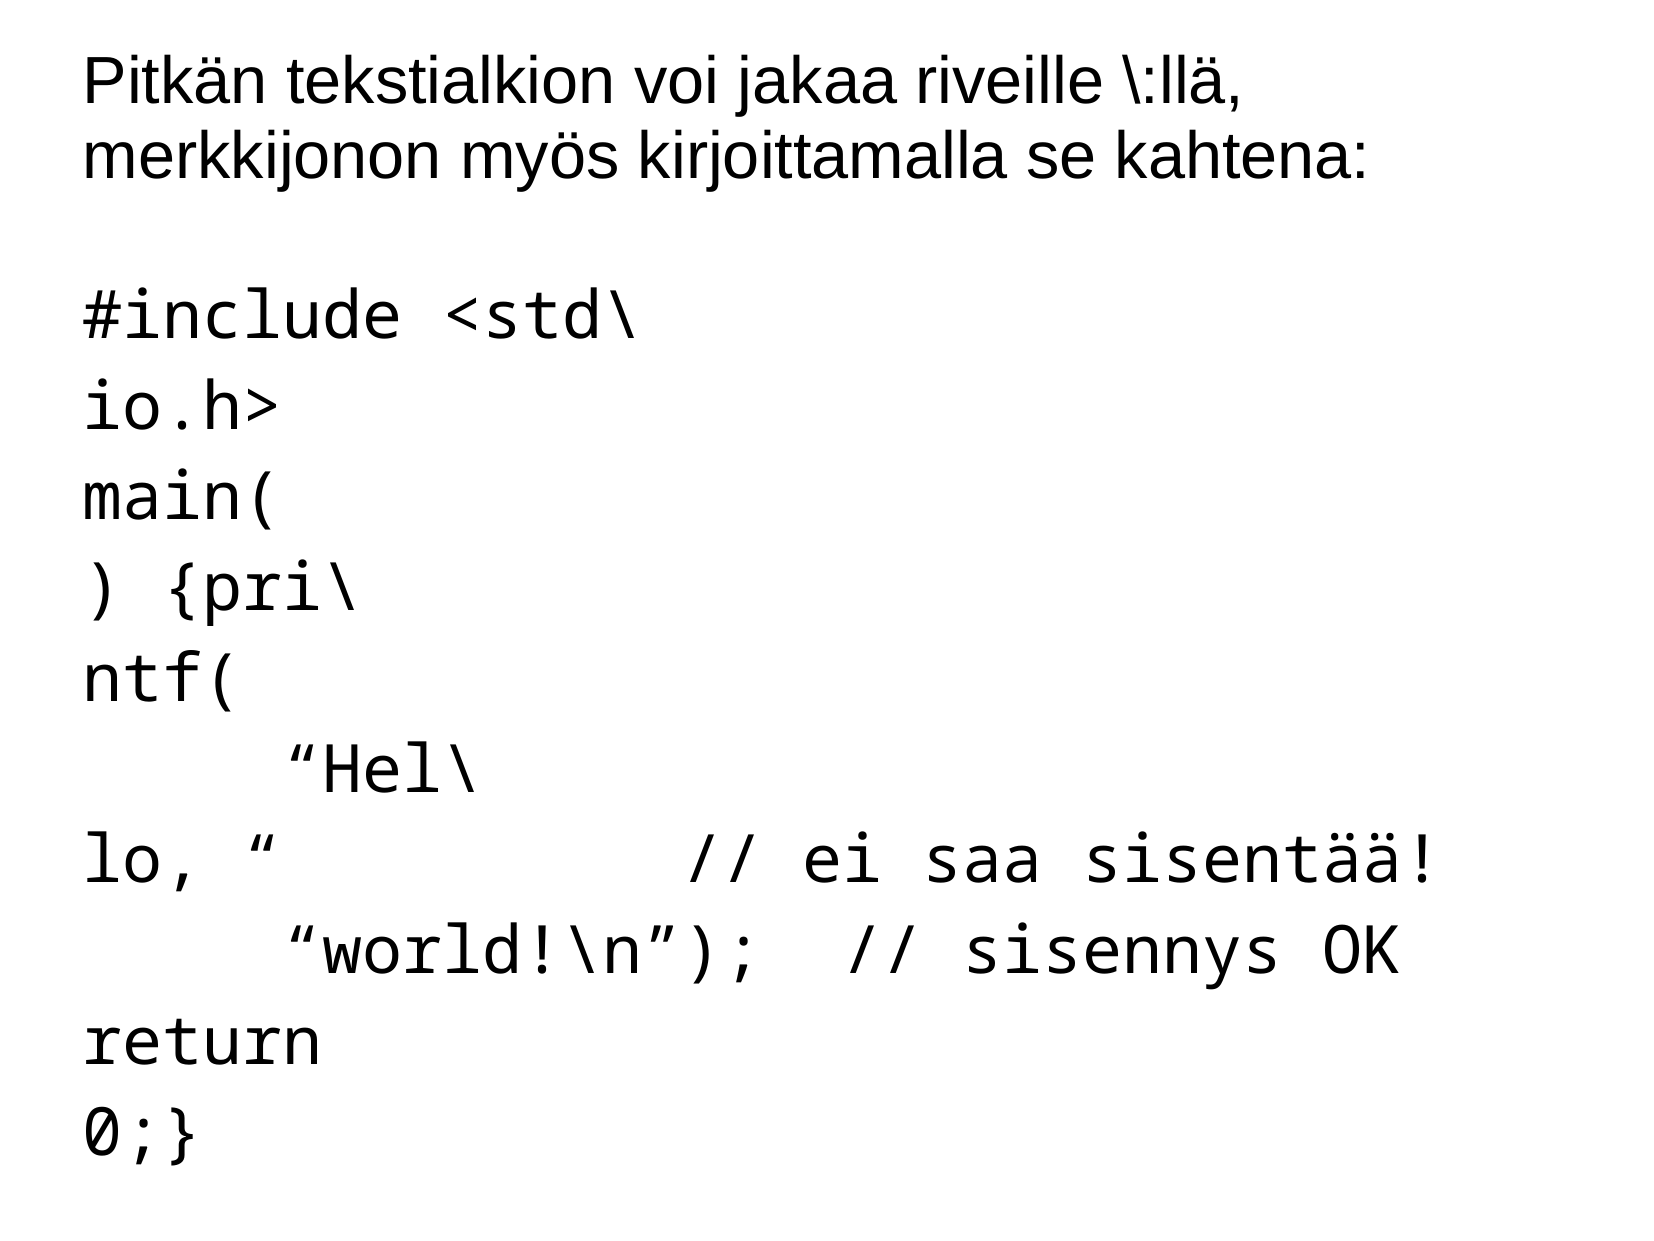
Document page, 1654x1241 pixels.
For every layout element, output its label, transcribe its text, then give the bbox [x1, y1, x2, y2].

text_box Pitkän tekstialkion voi jakaa riveille \:llä, merkkijonon myös kirjoittamalla se kahtena: #include <std\ io.h> main( ) {pri\ ntf( “Hel\ lo, “ // ei saa sisentää! “world!\n”); // sisennys OK return 0;} [82, 122, 1571, 1241]
